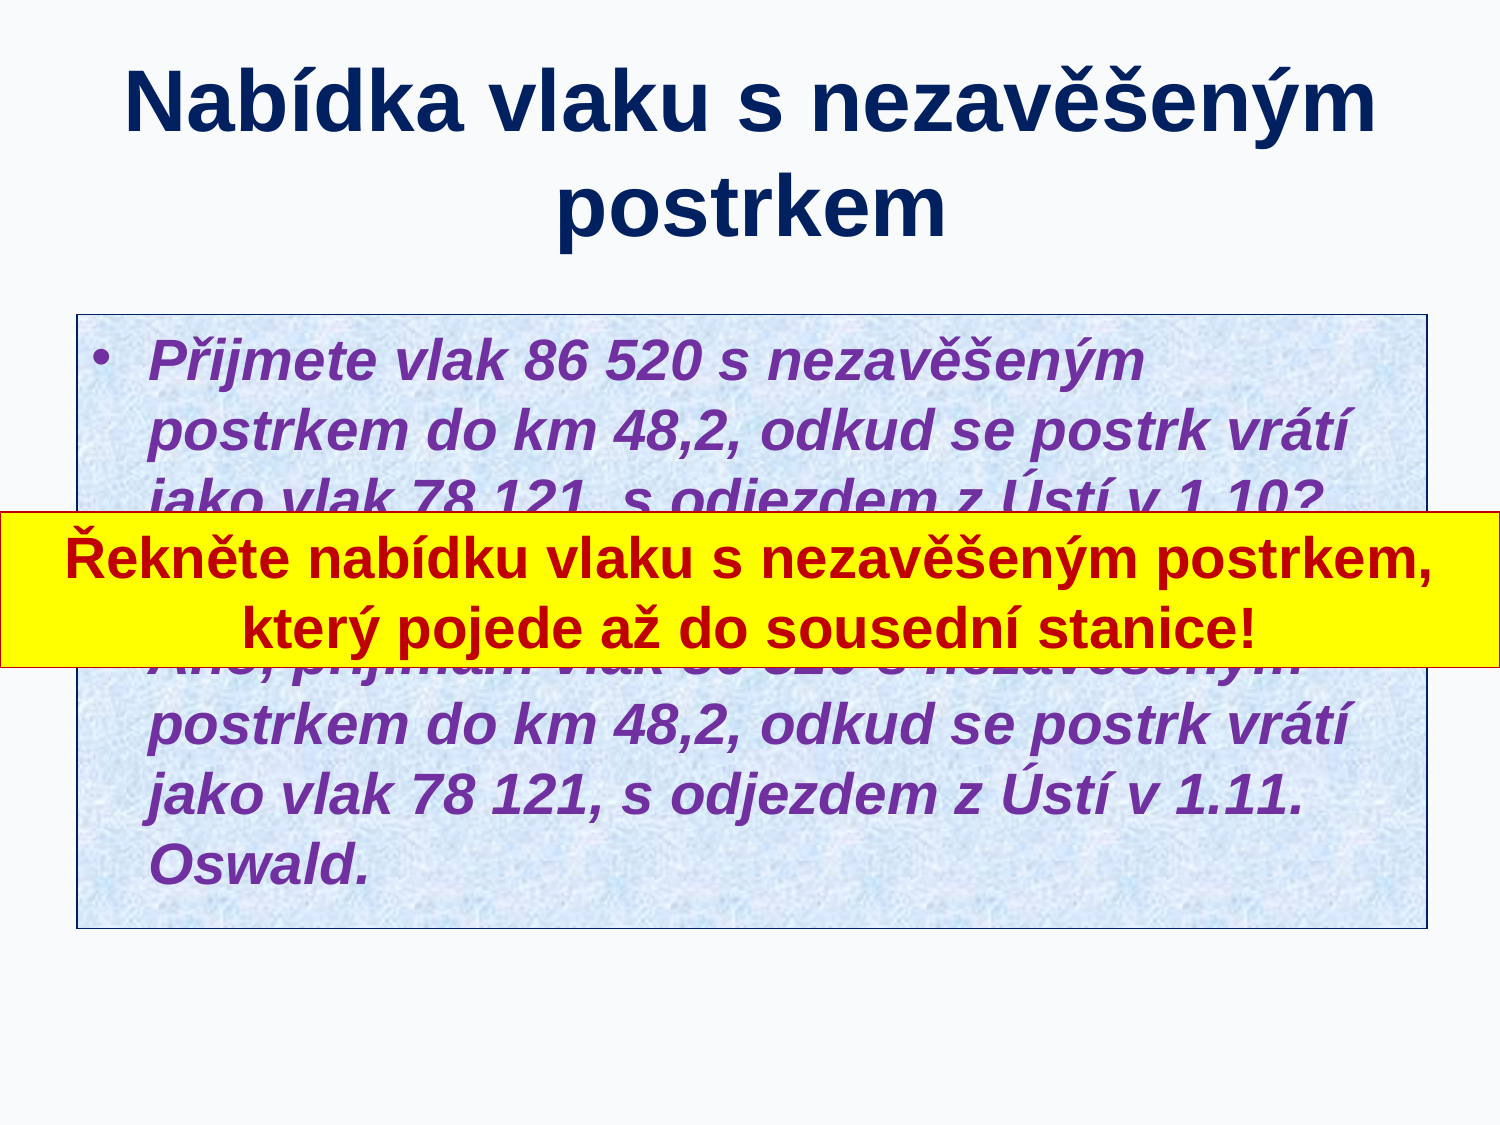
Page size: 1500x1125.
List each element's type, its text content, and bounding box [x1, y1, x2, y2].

list Přijmete vlak 86 520 s nezavěšeným postrkem do km 48,2, odkud se postrk vrátí jako vlak 78 121, s odjezdem z Ústí v 1.10? Kolínský. Ano, přijímám vlak 86 520 s nezavěšeným postrkem do km 48,2, odkud se postrk vrátí jako vlak 78 121, s odjezdem z Ústí v 1.11. Oswald. [76, 668, 1427, 929]
title Nabídka vlaku s nezavěšeným postrkem [76, 35, 1427, 261]
list Přijmete vlak 86 520 s nezavěšeným postrkem do km 48,2, odkud se postrk vrátí jako vlak 78 121, s odjezdem z Ústí v 1.10? Kolínský. Ano, přijímám vlak 86 520 s nezavěšeným postrkem do km 48,2, odkud se postrk vrátí jako vlak 78 121, s odjezdem z Ústí v 1.11. Oswald. [76, 314, 1427, 512]
text_box Řekněte nabídku vlaku s nezavěšeným postrkem, který pojede až do sousední stanice! [0, 512, 1500, 668]
